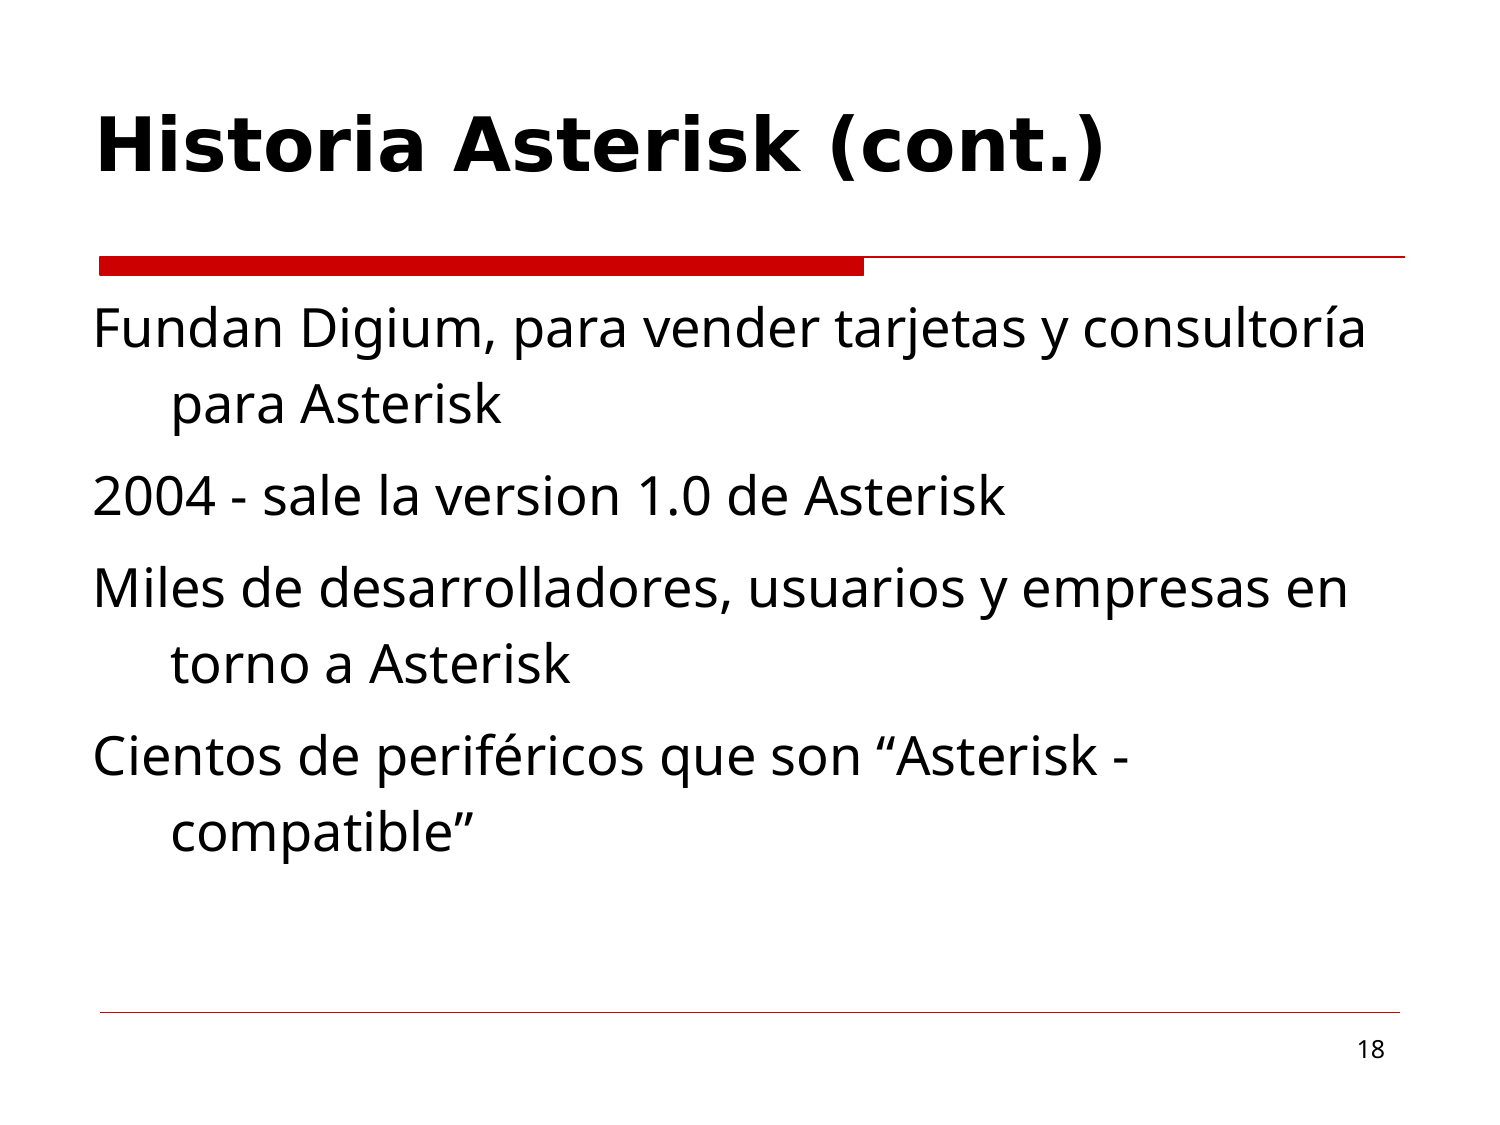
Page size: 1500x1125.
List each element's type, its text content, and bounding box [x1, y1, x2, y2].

list Fundan Digium, para vender tarjetas y consultoría para Asterisk 2004 - sale la version 1.0 de Asterisk Miles de desarrolladores, usuarios y empresas en torno a Asterisk Cientos de periféricos que son “Asterisk - compatible” [92, 287, 1406, 988]
title Historia Asterisk (cont.) [94, 42, 1407, 250]
